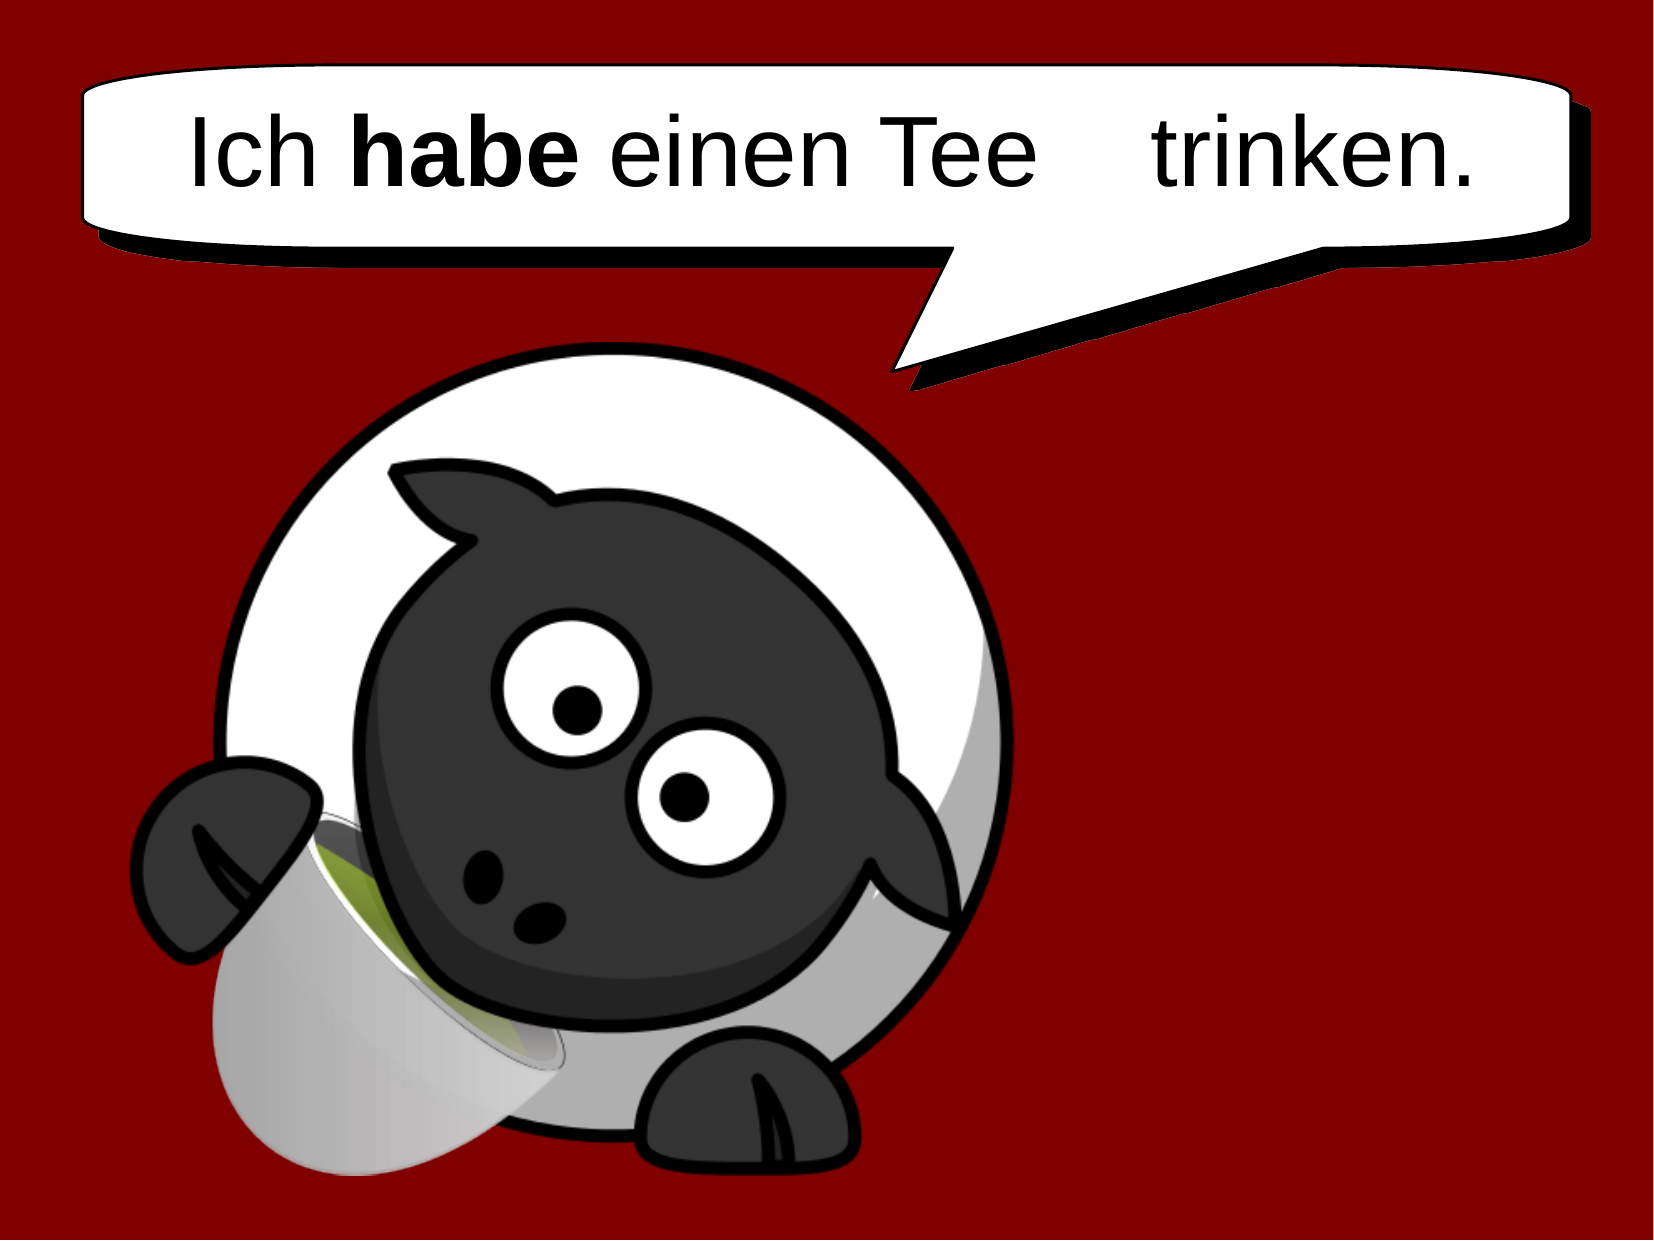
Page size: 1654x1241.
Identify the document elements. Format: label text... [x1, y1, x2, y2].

picture [129, 342, 1015, 1176]
text_box [891, 249, 1321, 372]
text_box [82, 64, 1571, 234]
text_box Ich habe einen Tee trinken. [121, 88, 1545, 249]
